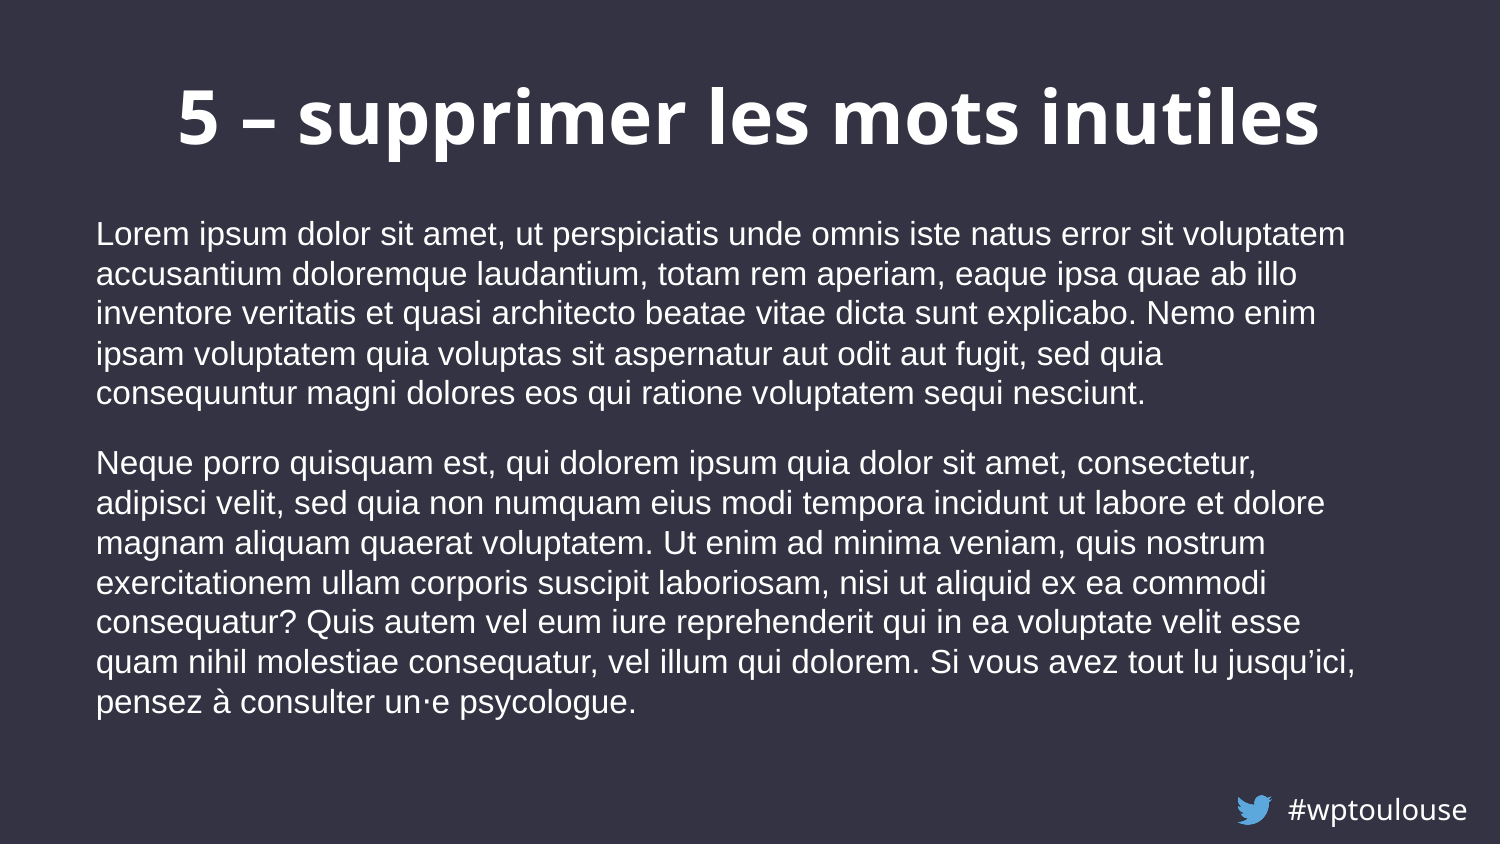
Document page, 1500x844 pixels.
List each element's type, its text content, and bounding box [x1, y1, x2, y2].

picture [1236, 795, 1273, 825]
text_box #wptoulouse [1272, 776, 1488, 832]
list Lorem ipsum dolor sit amet, ut perspiciatis unde omnis iste natus error sit voluptatem accusantium doloremque laudantium, totam rem aperiam, eaque ipsa quae ab illo inventore veritatis et quasi architecto beatae vitae dicta sunt explicabo. Nemo enim ipsam voluptatem quia voluptas sit aspernatur aut odit aut fugit, sed quia consequuntur magni dolores eos qui ratione voluptatem sequi nesciunt. Neque porro quisquam est, qui dolorem ipsum quia dolor sit amet, consectetur, adipisci velit, sed quia non numquam eius modi tempora incidunt ut labore et dolore magnam aliquam quaerat voluptatem. Ut enim ad minima veniam, quis nostrum exercitationem ullam corporis suscipit laboriosam, nisi ut aliquid ex ea commodi consequatur? Quis autem vel eum iure reprehenderit qui in ea voluptate velit esse quam nihil molestiae consequatur, vel illum qui dolorem. Si vous avez tout lu jusqu’ici, pensez à consulter un⋅e psycologue. [80, 196, 1388, 808]
title 5 – supprimer les mots inutiles [75, 33, 1425, 175]
